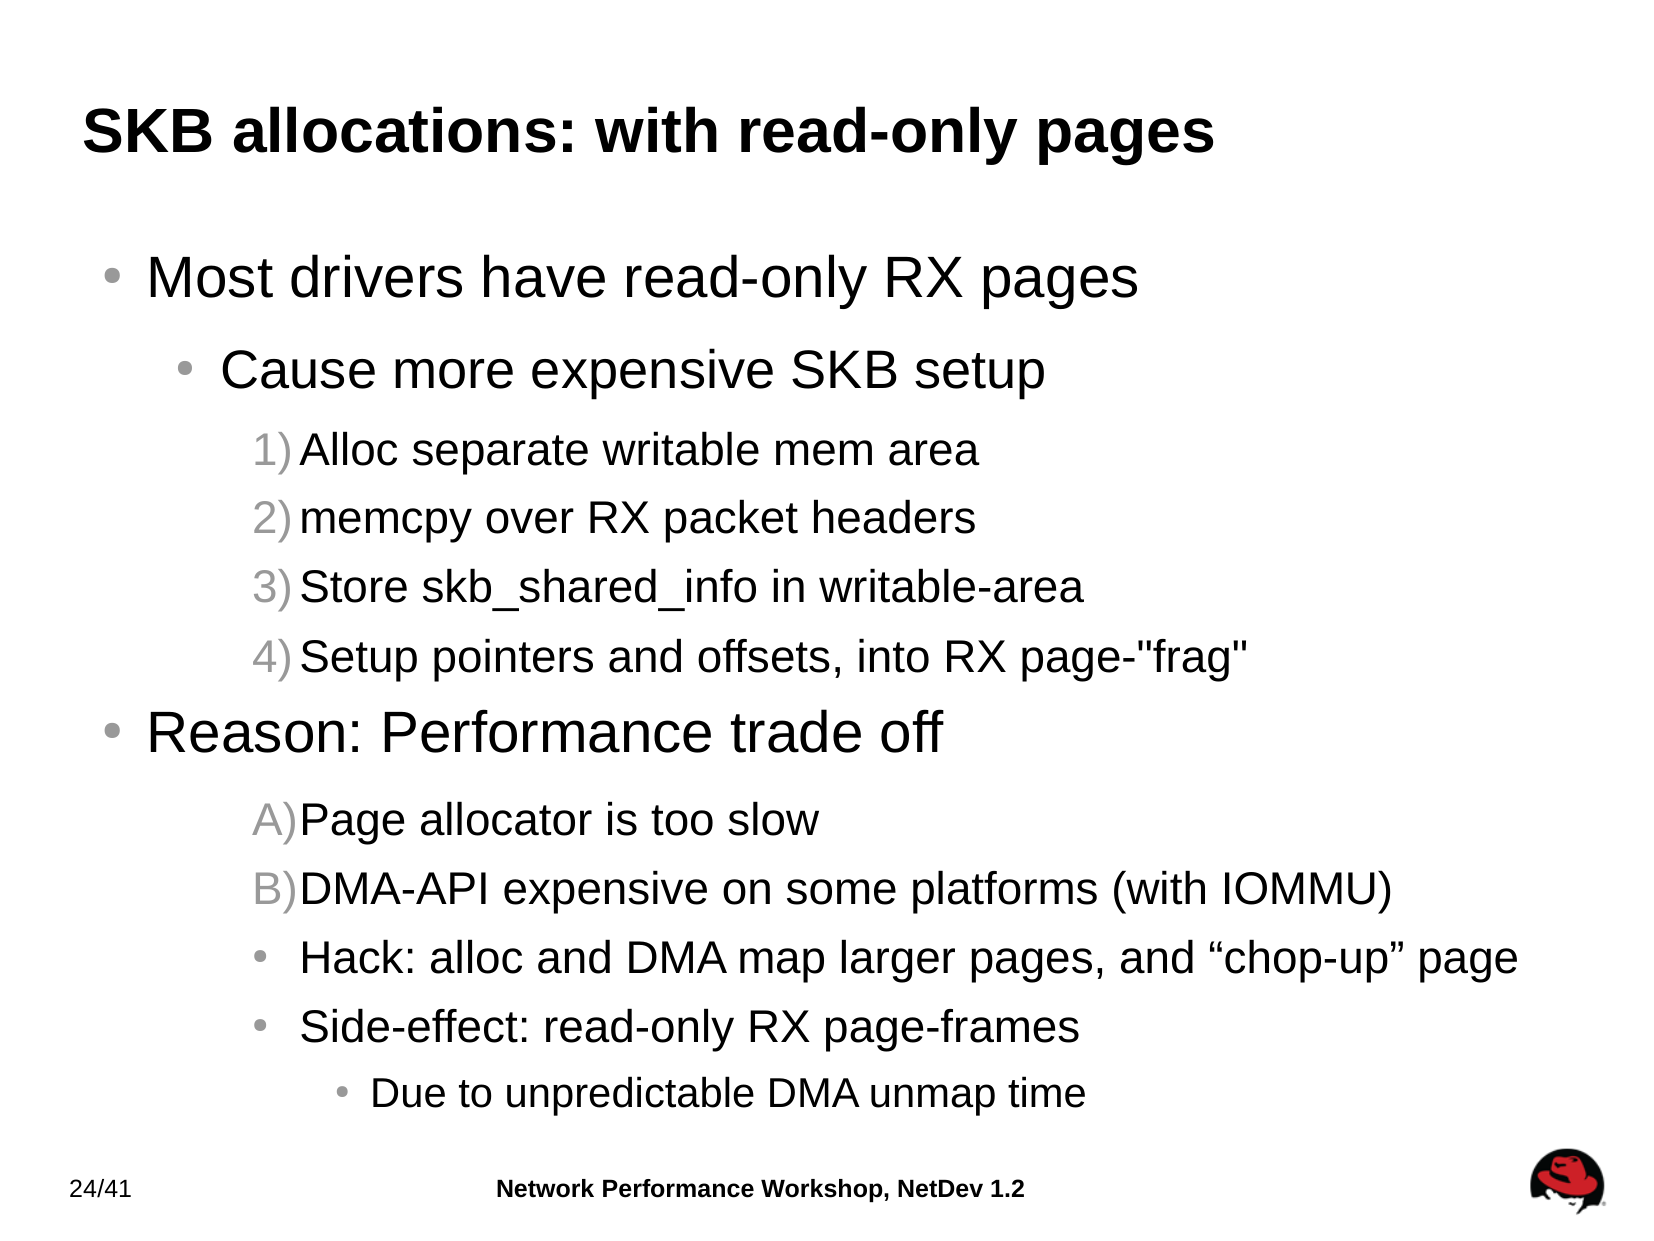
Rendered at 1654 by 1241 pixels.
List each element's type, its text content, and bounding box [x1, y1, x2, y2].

list Most drivers have read-only RX pages Cause more expensive SKB setup Alloc separate writable mem area memcpy over RX packet headers Store skb_shared_info in writable-area Setup pointers and offsets, into RX page-"frag" Reason: Performance trade off Page allocator is too slow DMA-API expensive on some platforms (with IOMMU) Hack: alloc and DMA map larger pages, and “chop-up” page Side-effect: read-only RX page-frames Due to unpredictable DMA unmap time [86, 244, 1575, 1117]
title SKB allocations: with read-only pages [82, 37, 1571, 226]
picture [1529, 1146, 1612, 1224]
text_box [822, 593, 835, 662]
